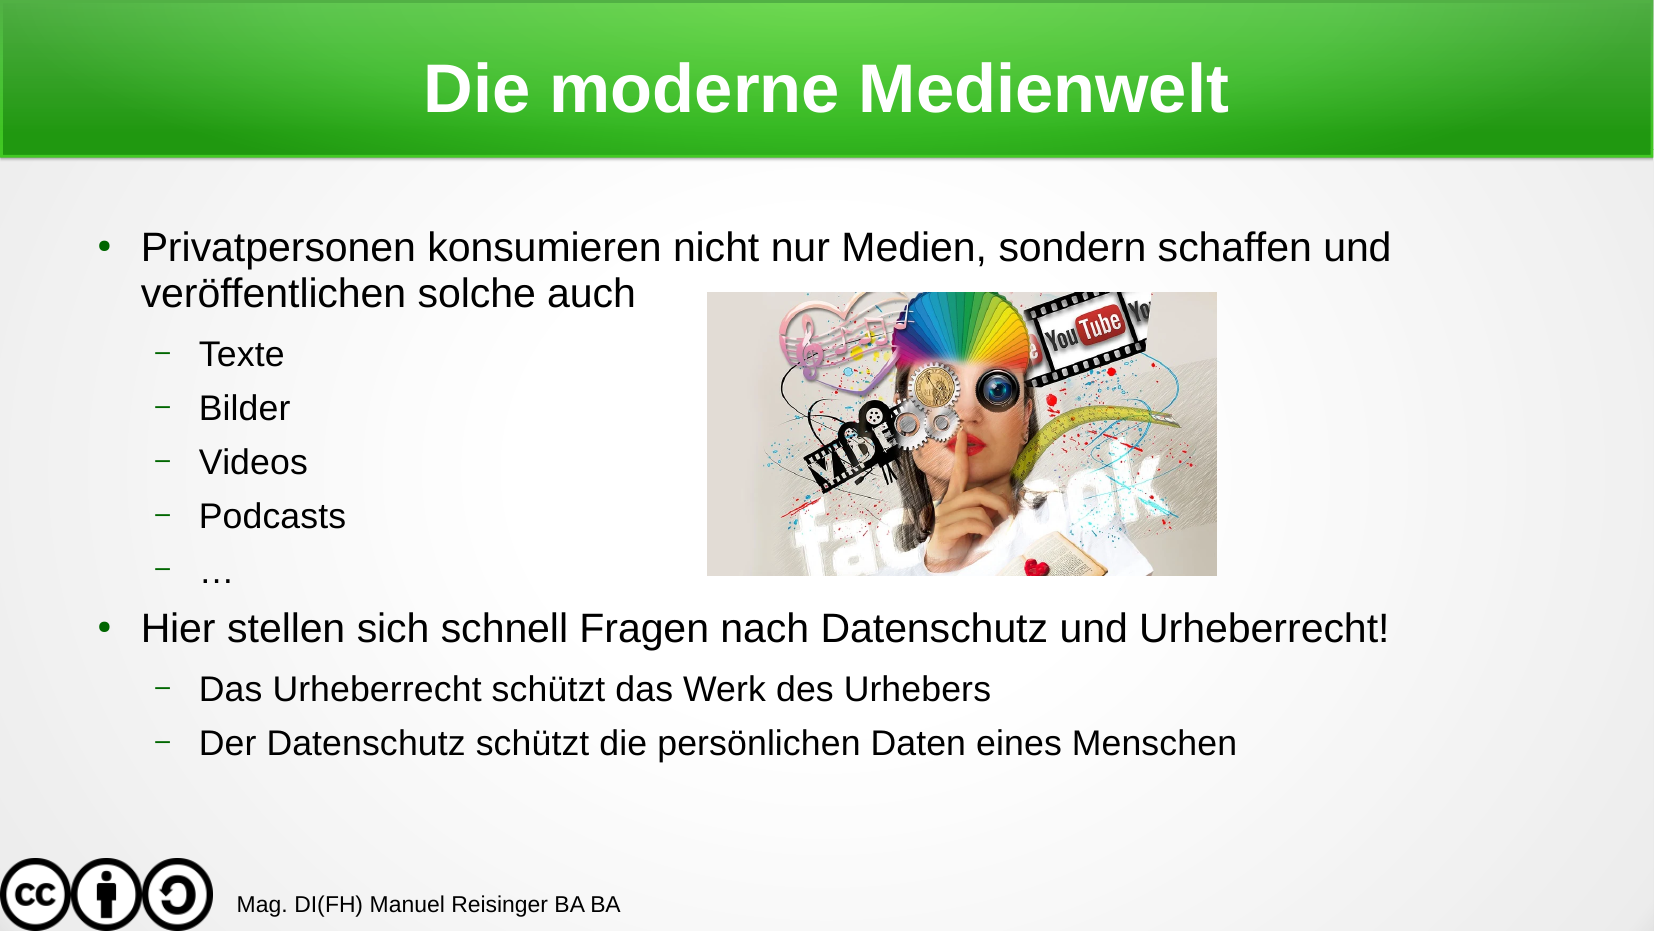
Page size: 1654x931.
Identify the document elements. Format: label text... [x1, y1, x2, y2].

picture [707, 292, 1217, 576]
picture [0, 858, 213, 931]
title Die moderne Medienwelt [82, 35, 1571, 142]
list Privatpersonen konsumieren nicht nur Medien, sondern schaffen und veröffentlichen solche auch Texte Bilder Videos Podcasts … Hier stellen sich schnell Fragen nach Datenschutz und Urheberrecht! Das Urheberrecht schützt das Werk des Urhebers Der Datenschutz schützt die persönlichen Daten eines Menschen [82, 224, 1571, 764]
